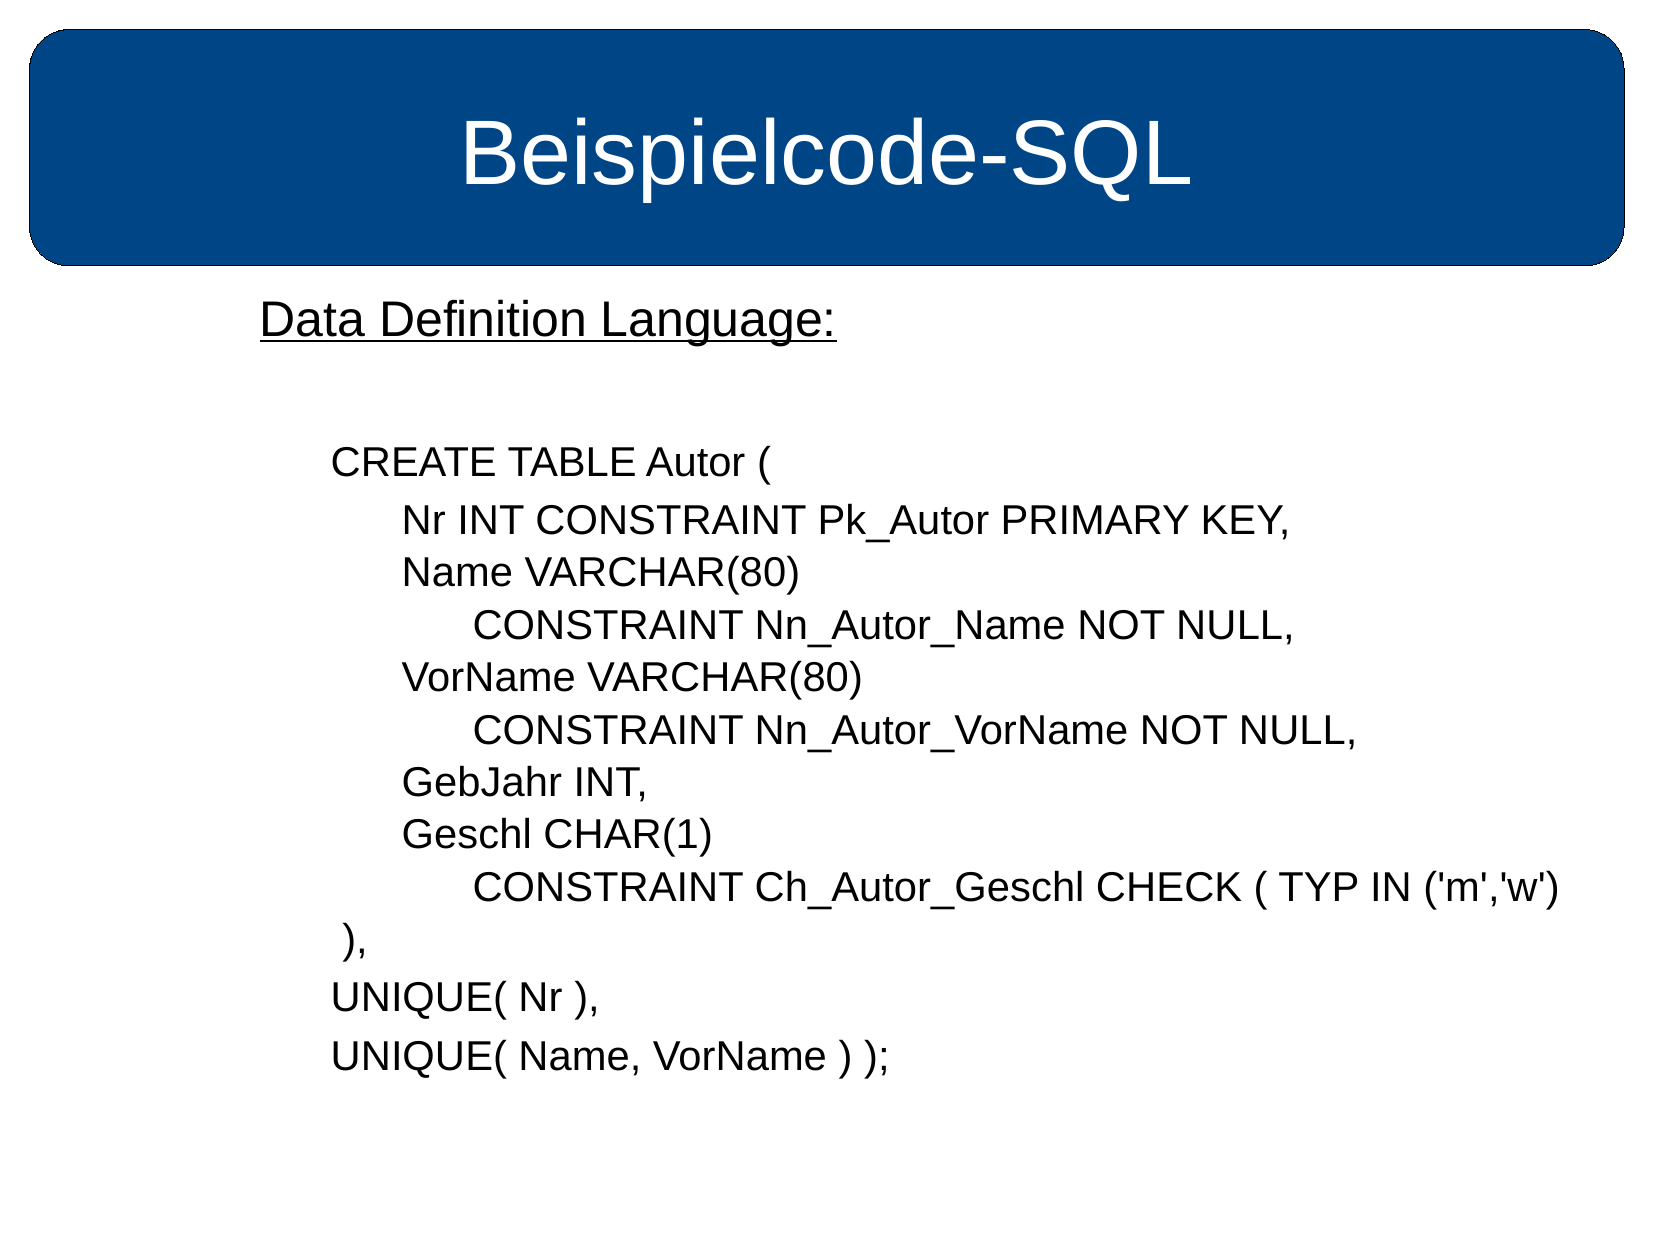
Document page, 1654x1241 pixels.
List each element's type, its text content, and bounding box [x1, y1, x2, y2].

title Beispielcode-SQL [82, 49, 1571, 257]
list Data Definition Language: CREATE TABLE Autor ( Nr INT CONSTRAINT Pk_Autor PRIMARY KEY, Name VARCHAR(80) CONSTRAINT Nn_Autor_Name NOT NULL, VorName VARCHAR(80) CONSTRAINT Nn_Autor_VorName NOT NULL, GebJahr INT, Geschl CHAR(1) CONSTRAINT Ch_Autor_Geschl CHECK ( TYP IN ('m','w') ), UNIQUE( Nr ), UNIQUE( Name, VorName ) ); [82, 291, 1571, 1241]
